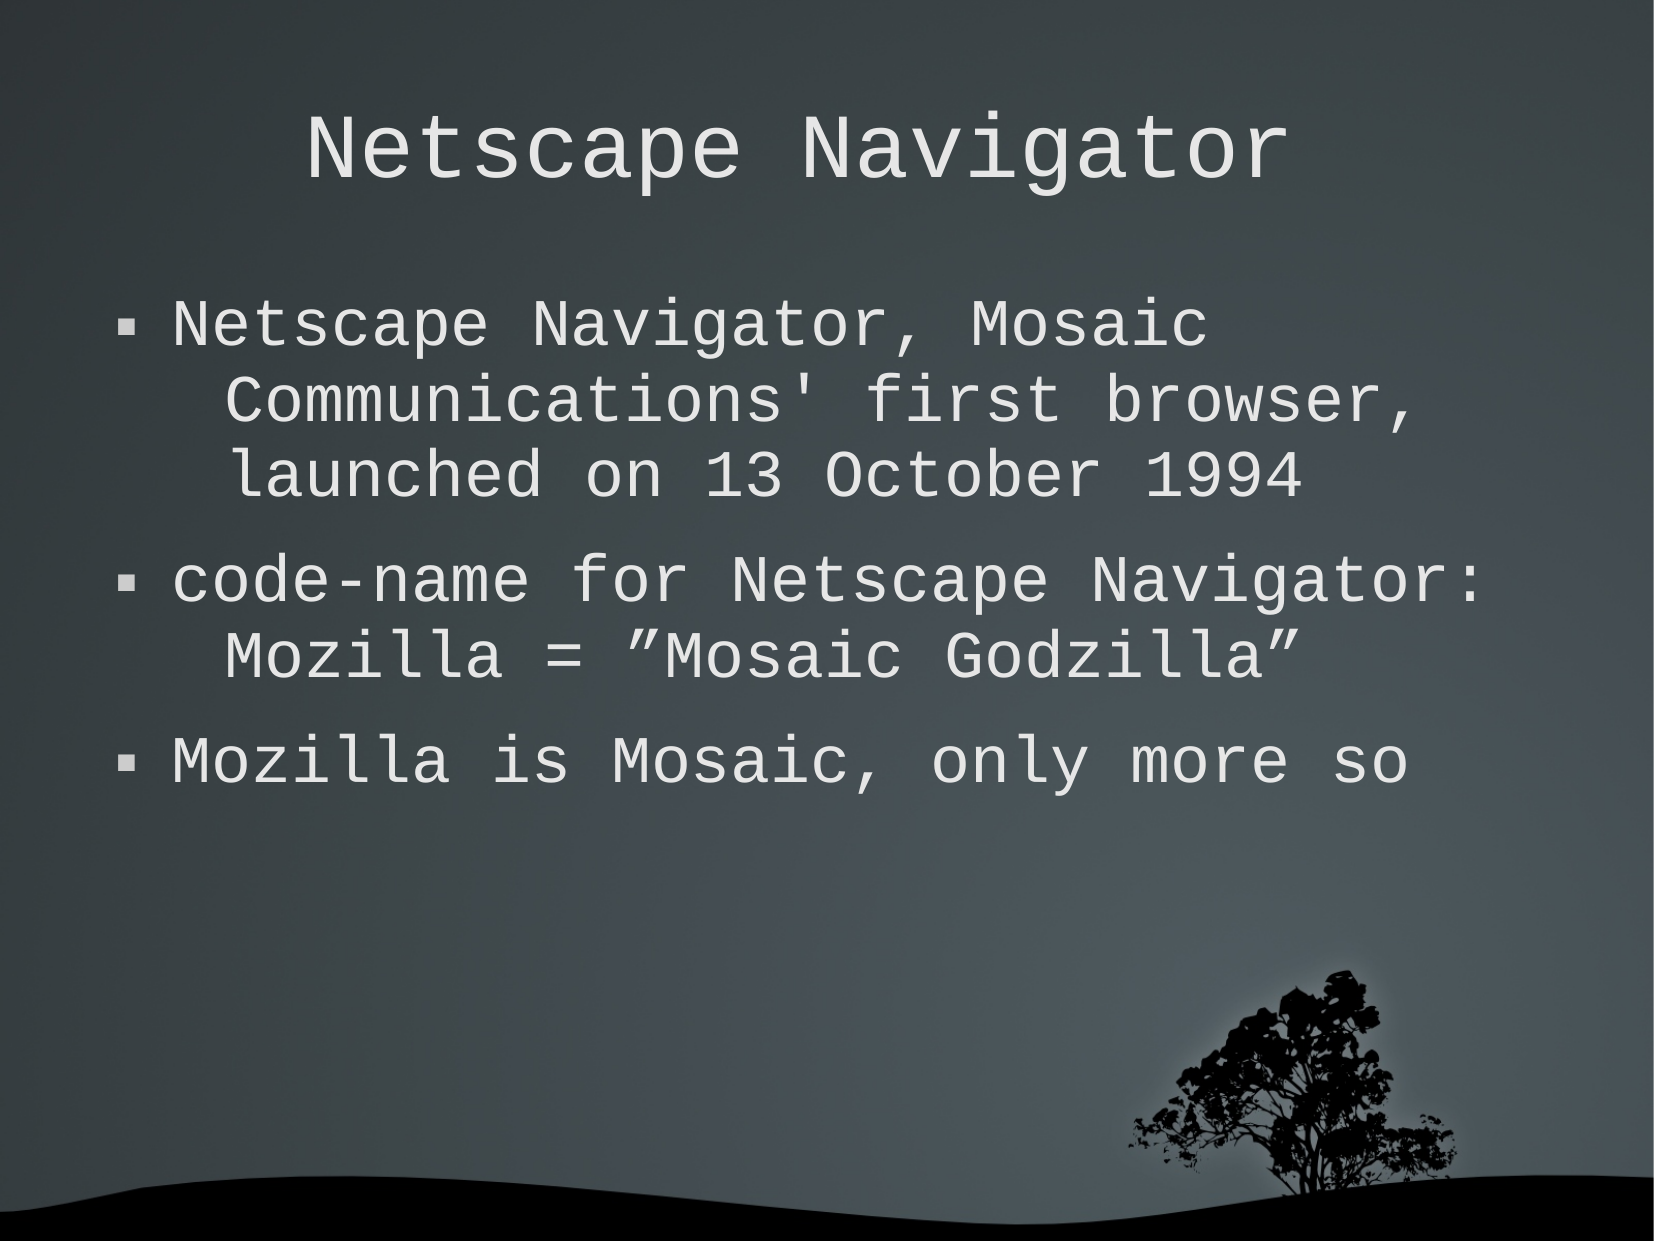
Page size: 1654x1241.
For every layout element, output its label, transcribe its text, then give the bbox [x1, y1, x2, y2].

list Netscape Navigator, Mosaic Communications' first browser, launched on 13 October 1994 code-name for Netscape Navigator: Mozilla = ”Mosaic Godzilla” Mozilla is Mosaic, only more so [82, 290, 1571, 1094]
picture [0, 0, 1654, 1241]
title Netscape Navigator [82, 56, 1571, 250]
